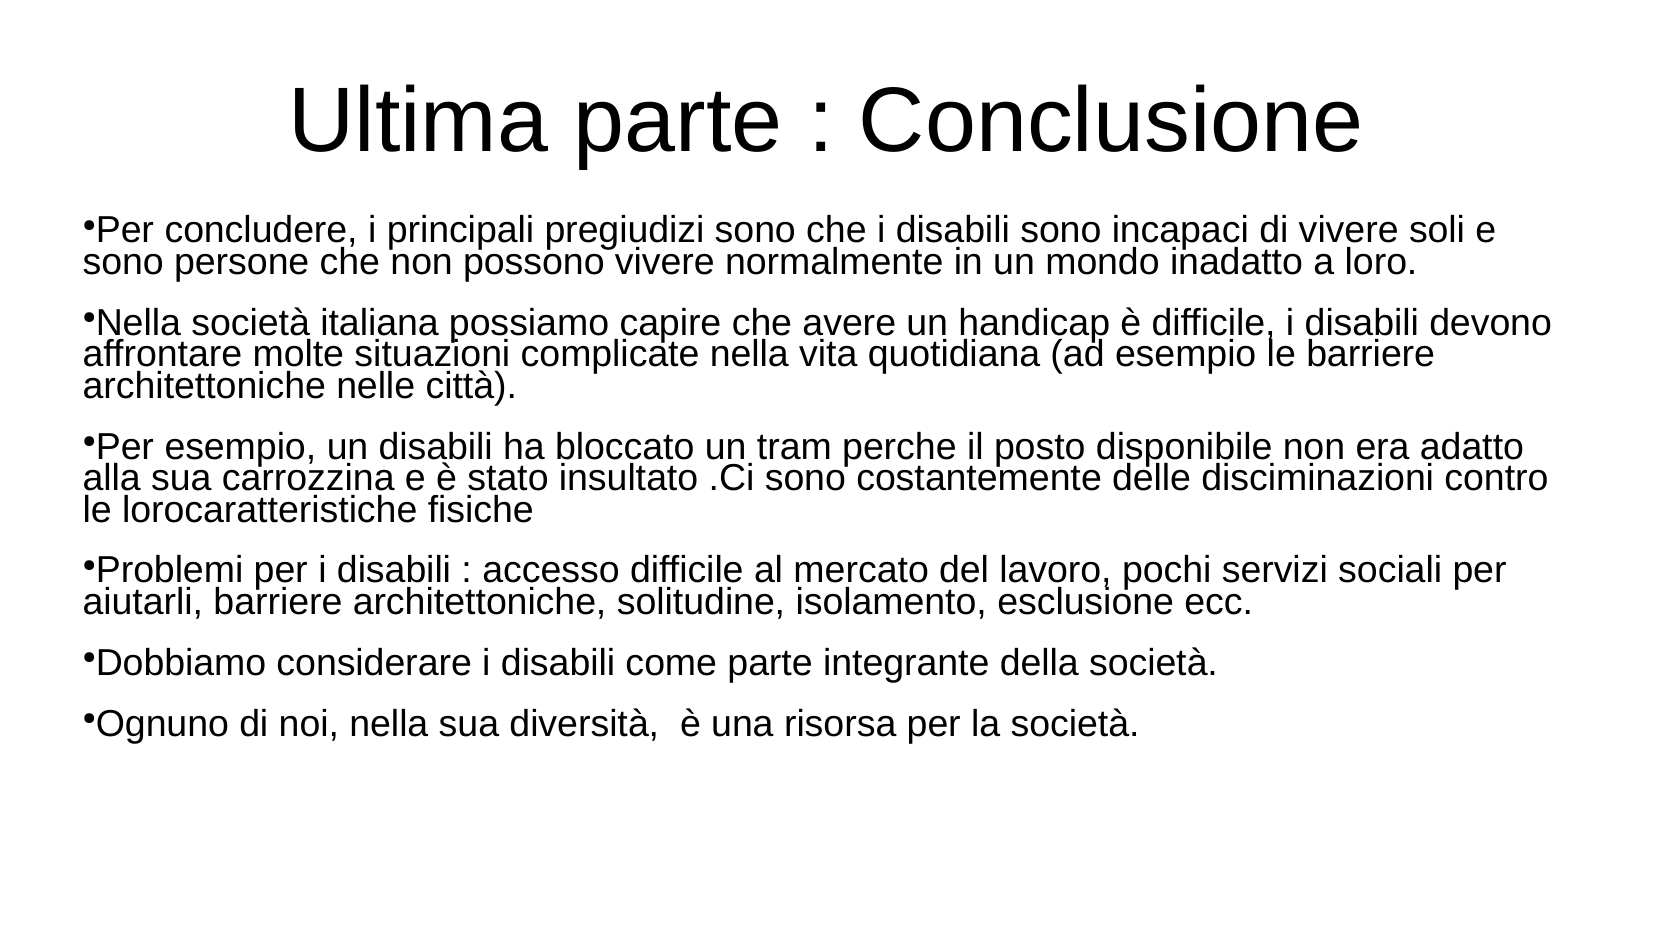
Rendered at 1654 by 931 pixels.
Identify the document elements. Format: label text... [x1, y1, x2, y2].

list Per concludere, i principali pregiudizi sono che i disabili sono incapaci di vivere soli e sono persone che non possono vivere normalmente in un mondo inadatto a loro. Nella società italiana possiamo capire che avere un handicap è difficile, i disabili devono affrontare molte situazioni complicate nella vita quotidiana (ad esempio le barriere architettoniche nelle città). Per esempio, un disabili ha bloccato un tram perche il posto disponibile non era adatto alla sua carrozzina e è stato insultato .Ci sono costantemente delle disciminazioni contro le lorocaratteristiche fisiche Problemi per i disabili : accesso difficile al mercato del lavoro, pochi servizi sociali per aiutarli, barriere architettoniche, solitudine, isolamento, esclusione ecc. Dobbiamo considerare i disabili come parte integrante della società. Ognuno di noi, nella sua diversità, è una risorsa per la società. [82, 217, 1571, 758]
title Ultima parte : Conclusione [82, 37, 1571, 193]
